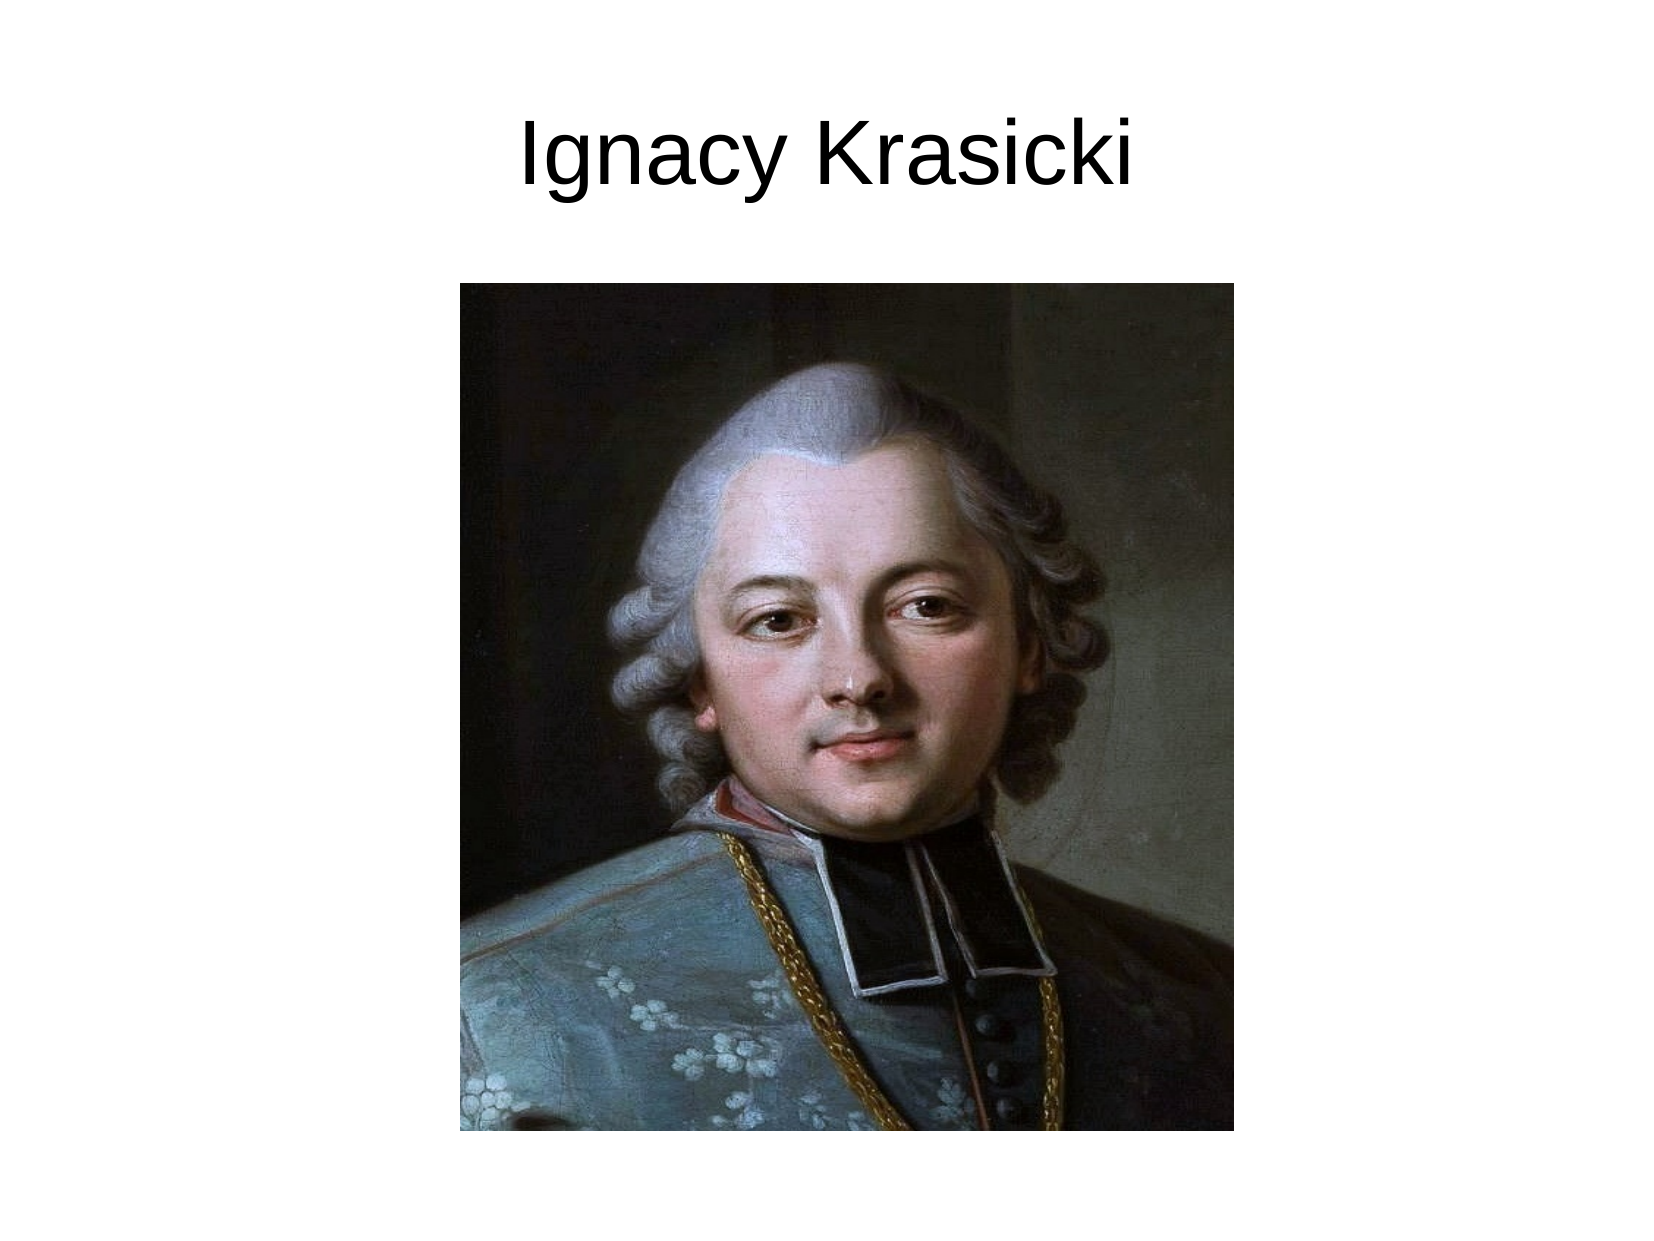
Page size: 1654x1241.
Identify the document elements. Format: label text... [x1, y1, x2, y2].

picture [460, 283, 1234, 1132]
title Ignacy Krasicki [82, 49, 1571, 257]
